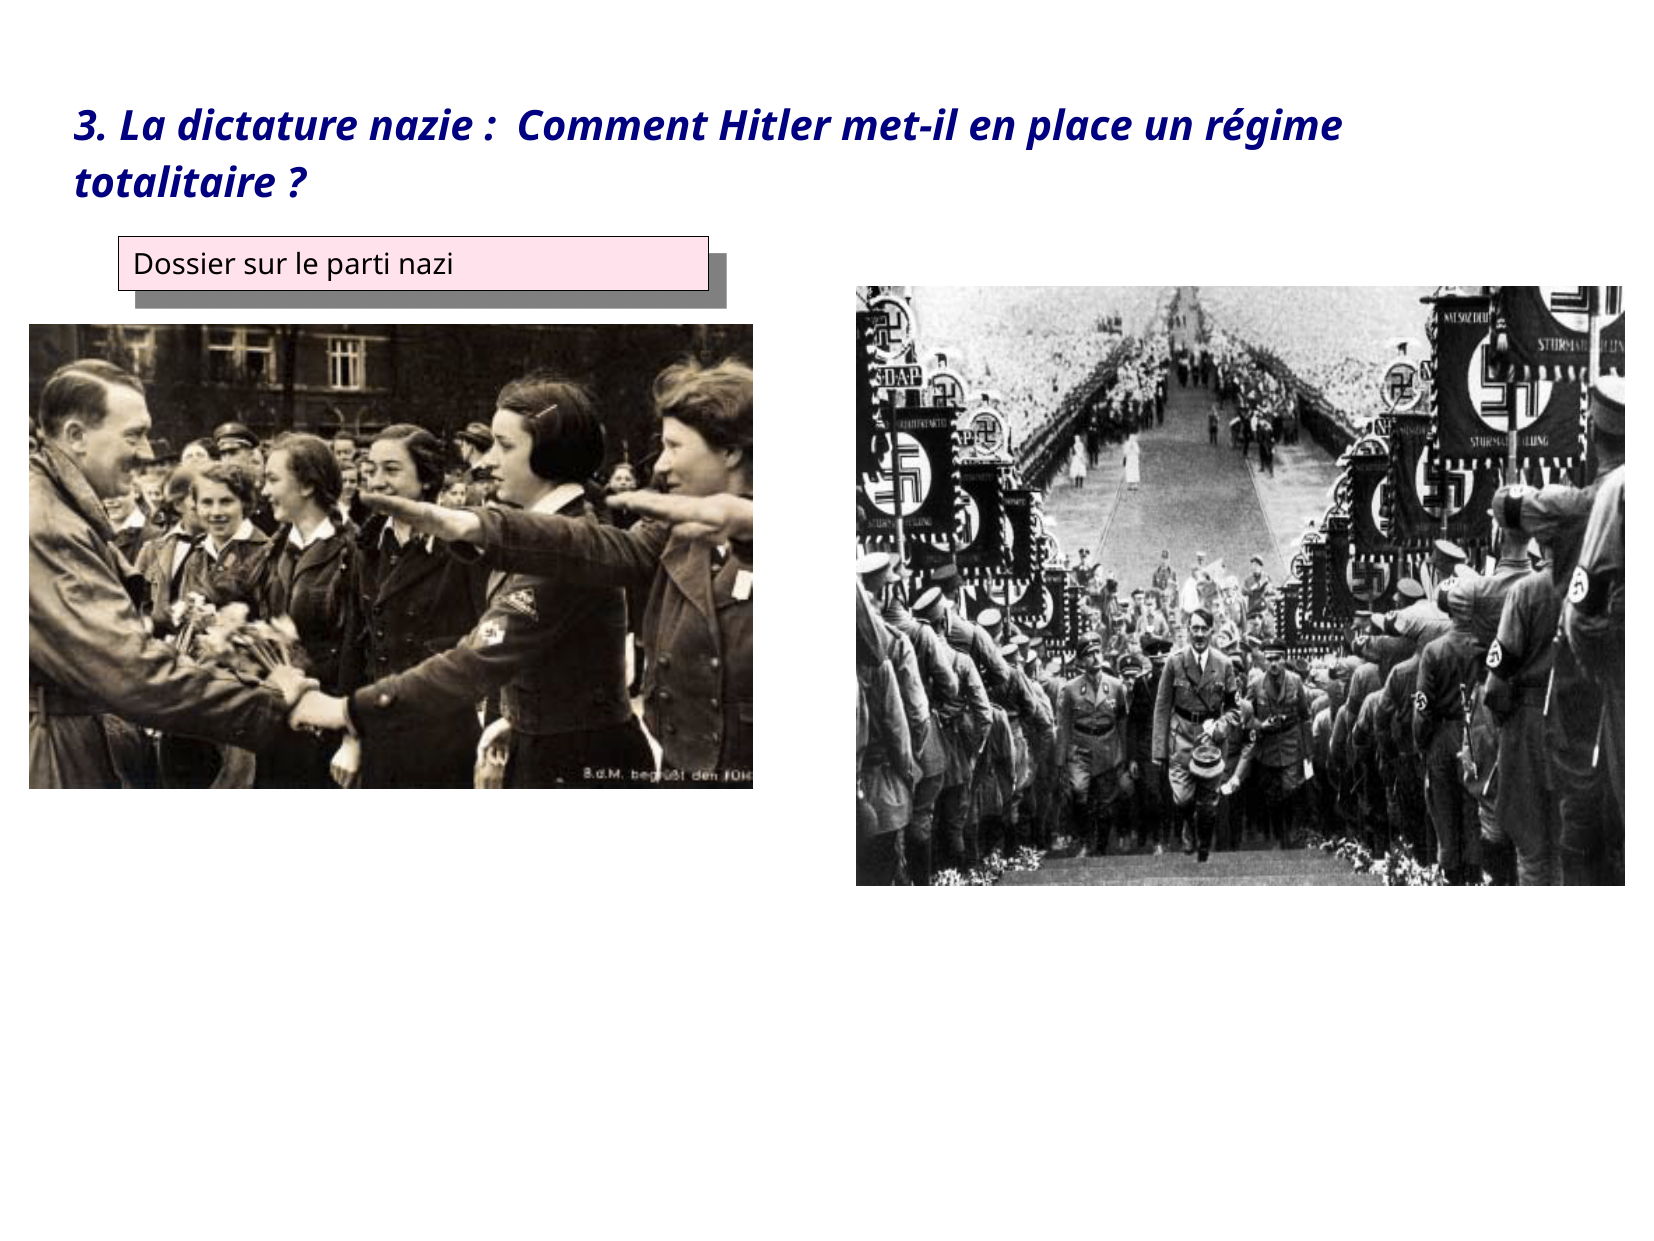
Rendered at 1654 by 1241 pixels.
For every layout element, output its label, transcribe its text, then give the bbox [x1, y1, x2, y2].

picture [856, 286, 1625, 886]
text_box 3. La dictature nazie : Comment Hitler met-il en place un régime totalitaire ? [59, 88, 1418, 208]
picture [29, 324, 753, 789]
text_box Dossier sur le parti nazi [118, 236, 709, 287]
